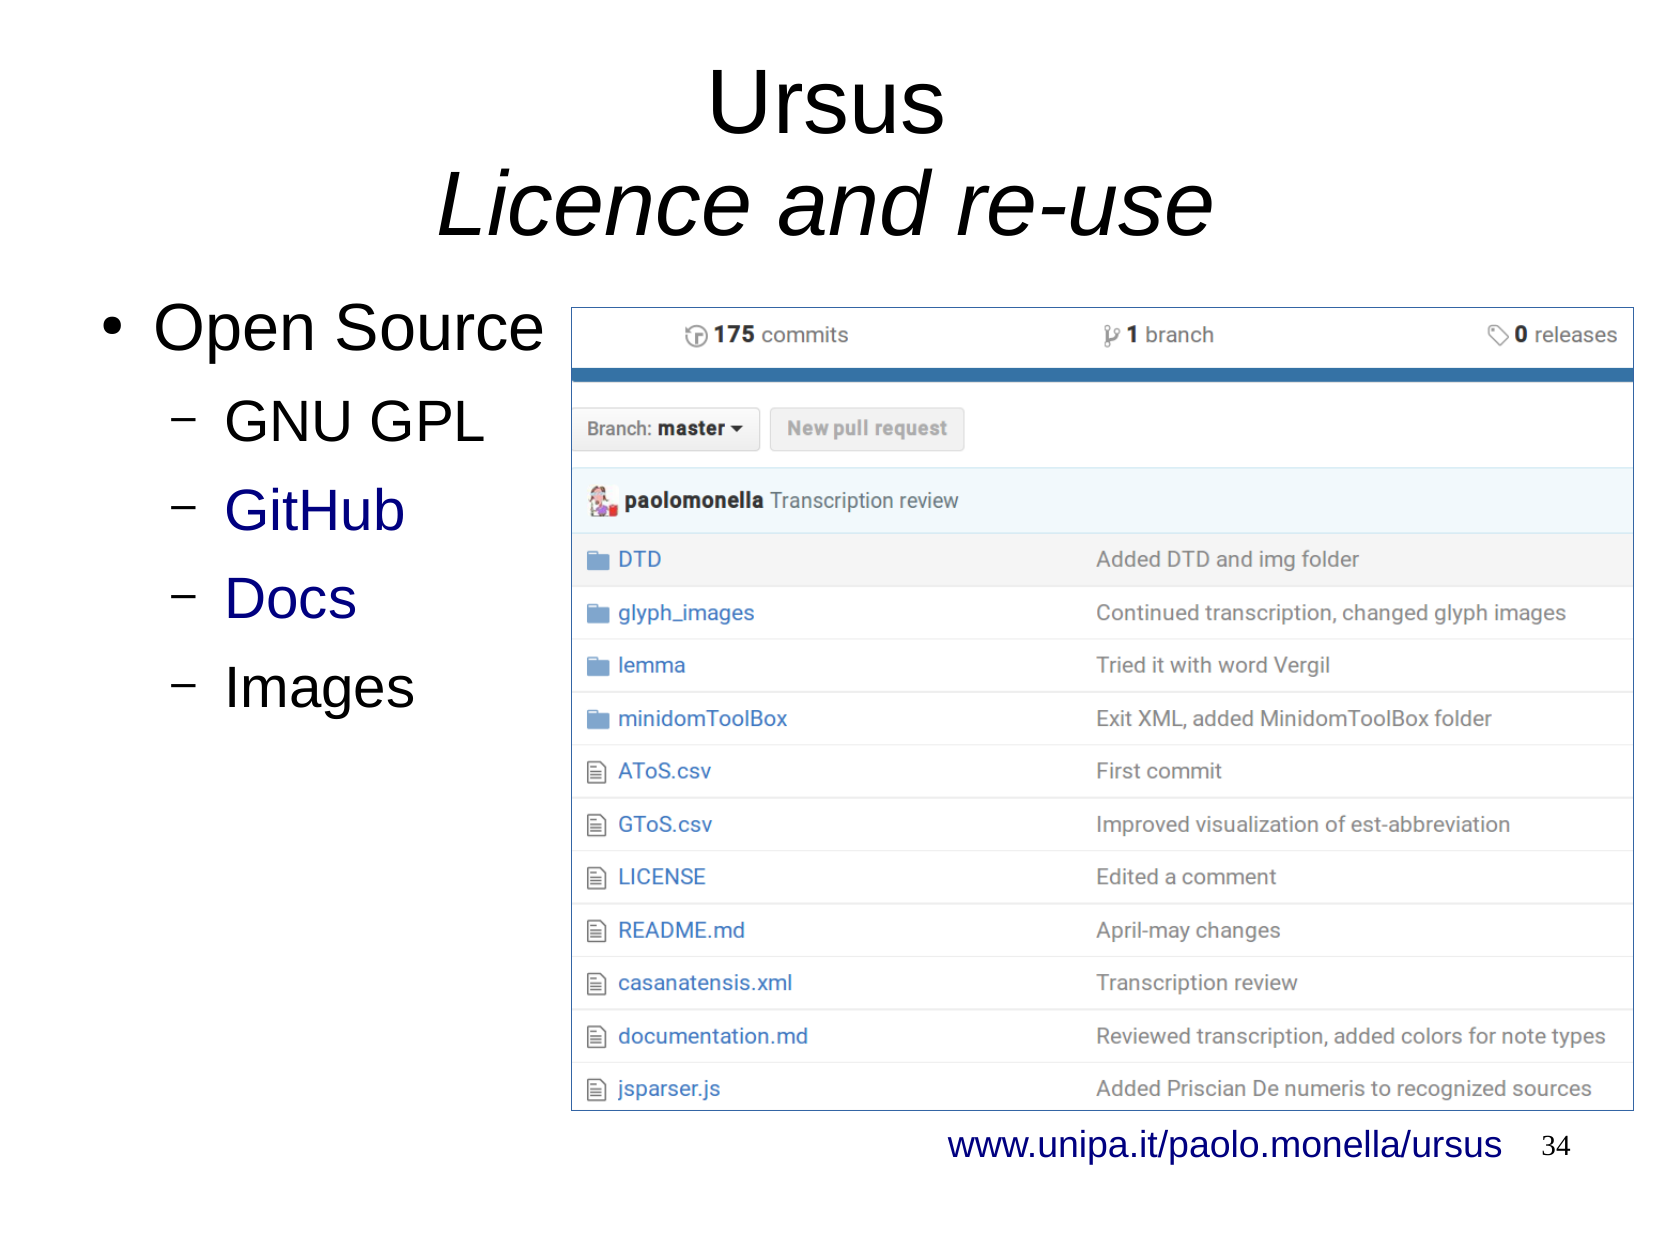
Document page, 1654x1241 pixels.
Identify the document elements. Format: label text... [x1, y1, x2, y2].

picture [571, 307, 1634, 1111]
list Open Source GNU GPL GitHub Docs Images [82, 290, 809, 1010]
title Ursus Licence and re-use [82, 49, 1571, 257]
text_box www.unipa.it/paolo.monella/ursus [933, 1116, 1548, 1216]
